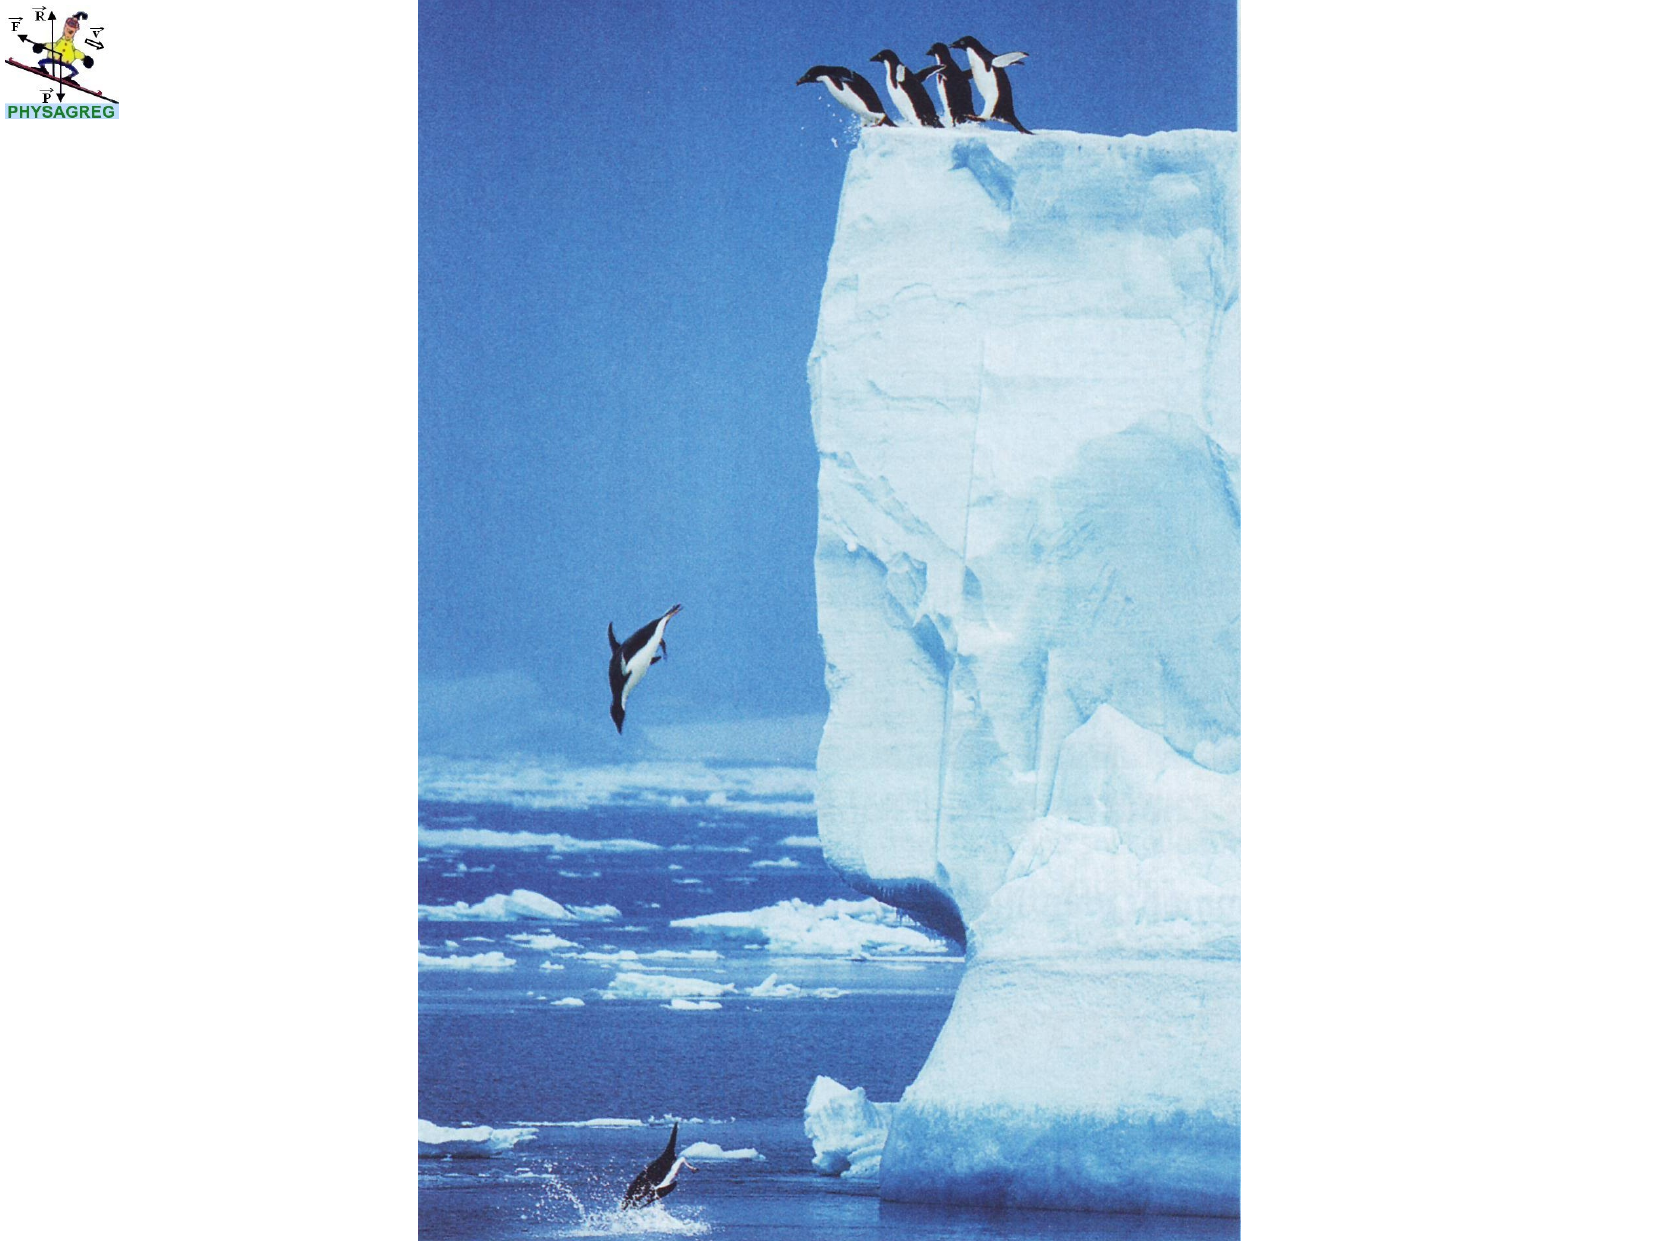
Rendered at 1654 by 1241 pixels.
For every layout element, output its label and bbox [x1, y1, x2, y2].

picture [418, 0, 1241, 1241]
picture [5, 5, 119, 119]
